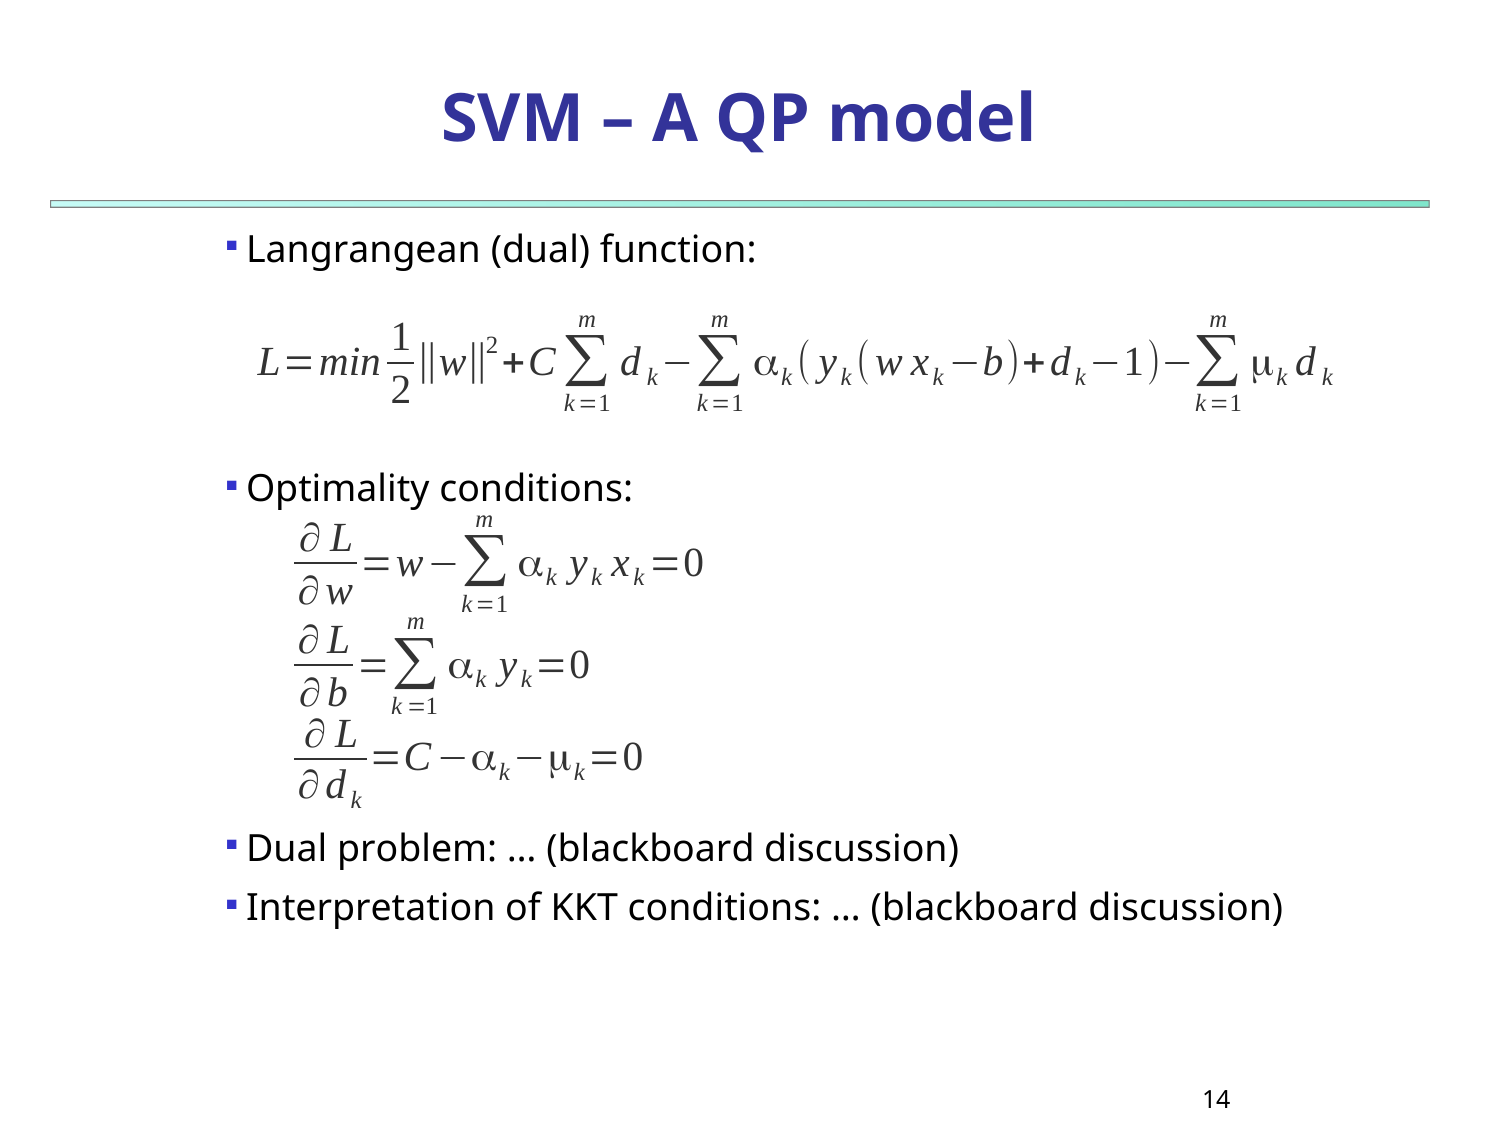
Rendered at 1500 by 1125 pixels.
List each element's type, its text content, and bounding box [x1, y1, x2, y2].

text_box <number> [1187, 1062, 1500, 1125]
text_box Langrangean (dual) function: Optimality conditions: Dual problem: … (blackboard discussion) Interpretation of KKT conditions: … (blackboard discussion) [62, 212, 1450, 1038]
chart [248, 305, 1341, 417]
title SVM – A QP model [50, 62, 1429, 163]
chart [286, 505, 711, 814]
